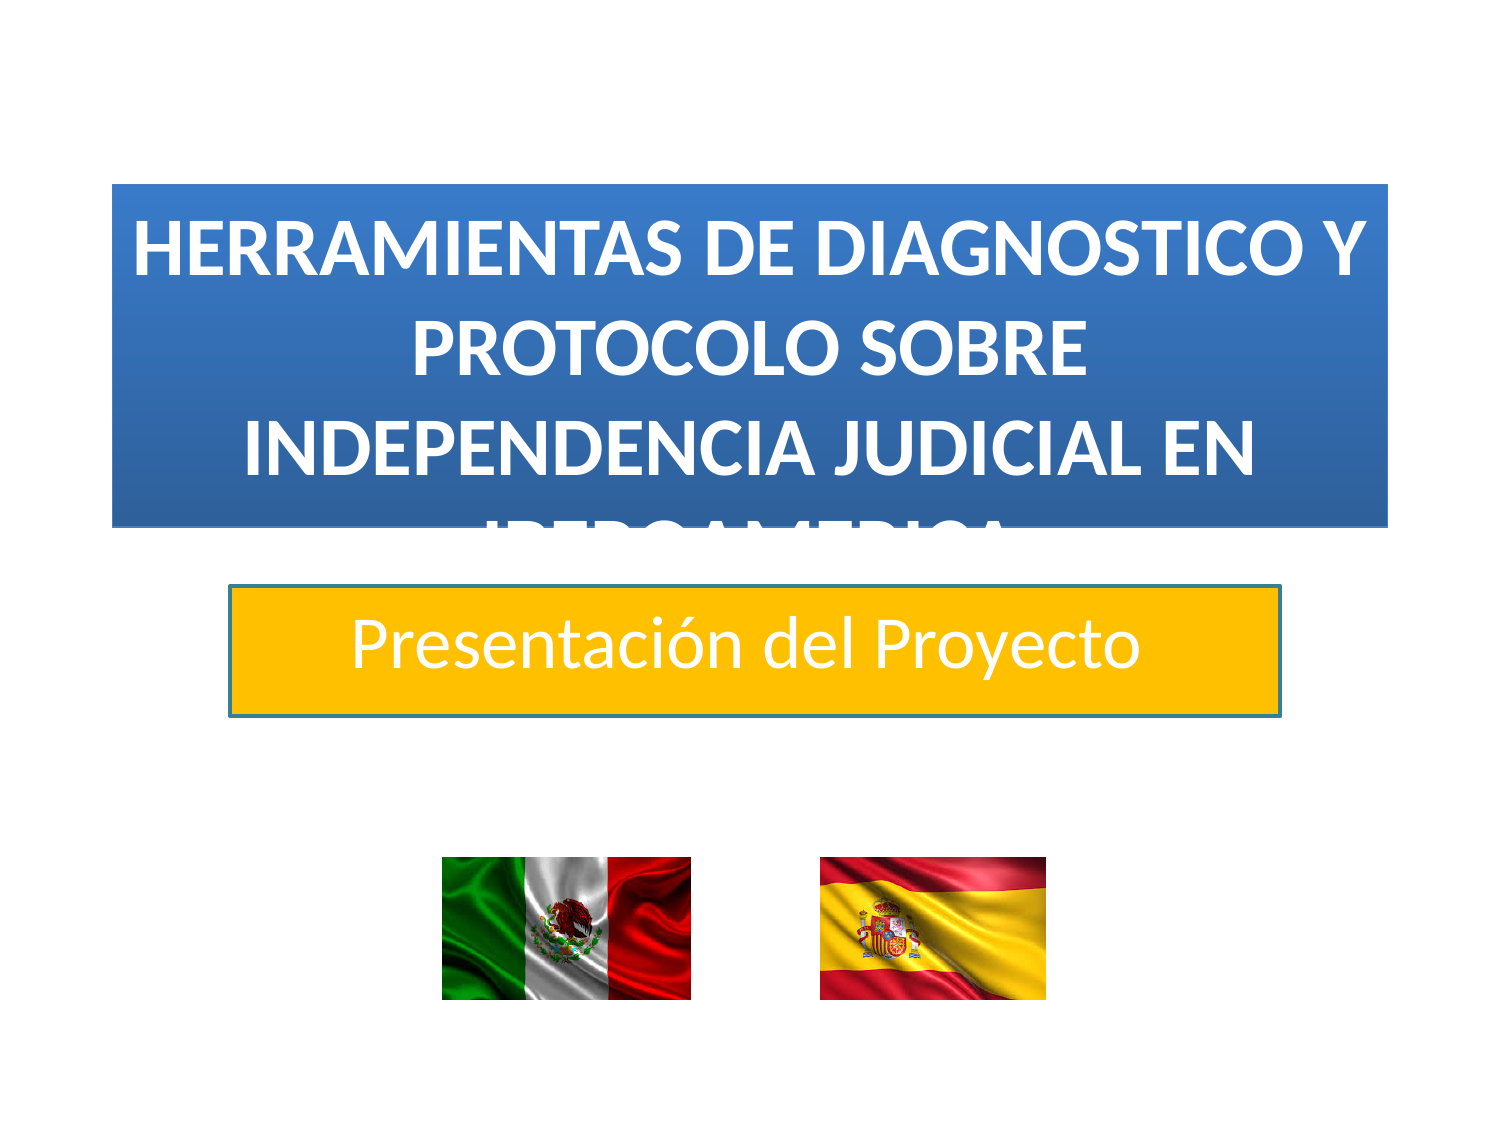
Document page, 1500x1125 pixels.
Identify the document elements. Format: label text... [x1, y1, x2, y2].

picture [820, 857, 1046, 1000]
title HERRAMIENTAS DE DIAGNOSTICO Y PROTOCOLO SOBRE INDEPENDENCIA JUDICIAL EN IBEROAMERICA [112, 184, 1388, 528]
subtitle Presentación del Proyecto [230, 586, 1281, 716]
picture [442, 857, 691, 1000]
